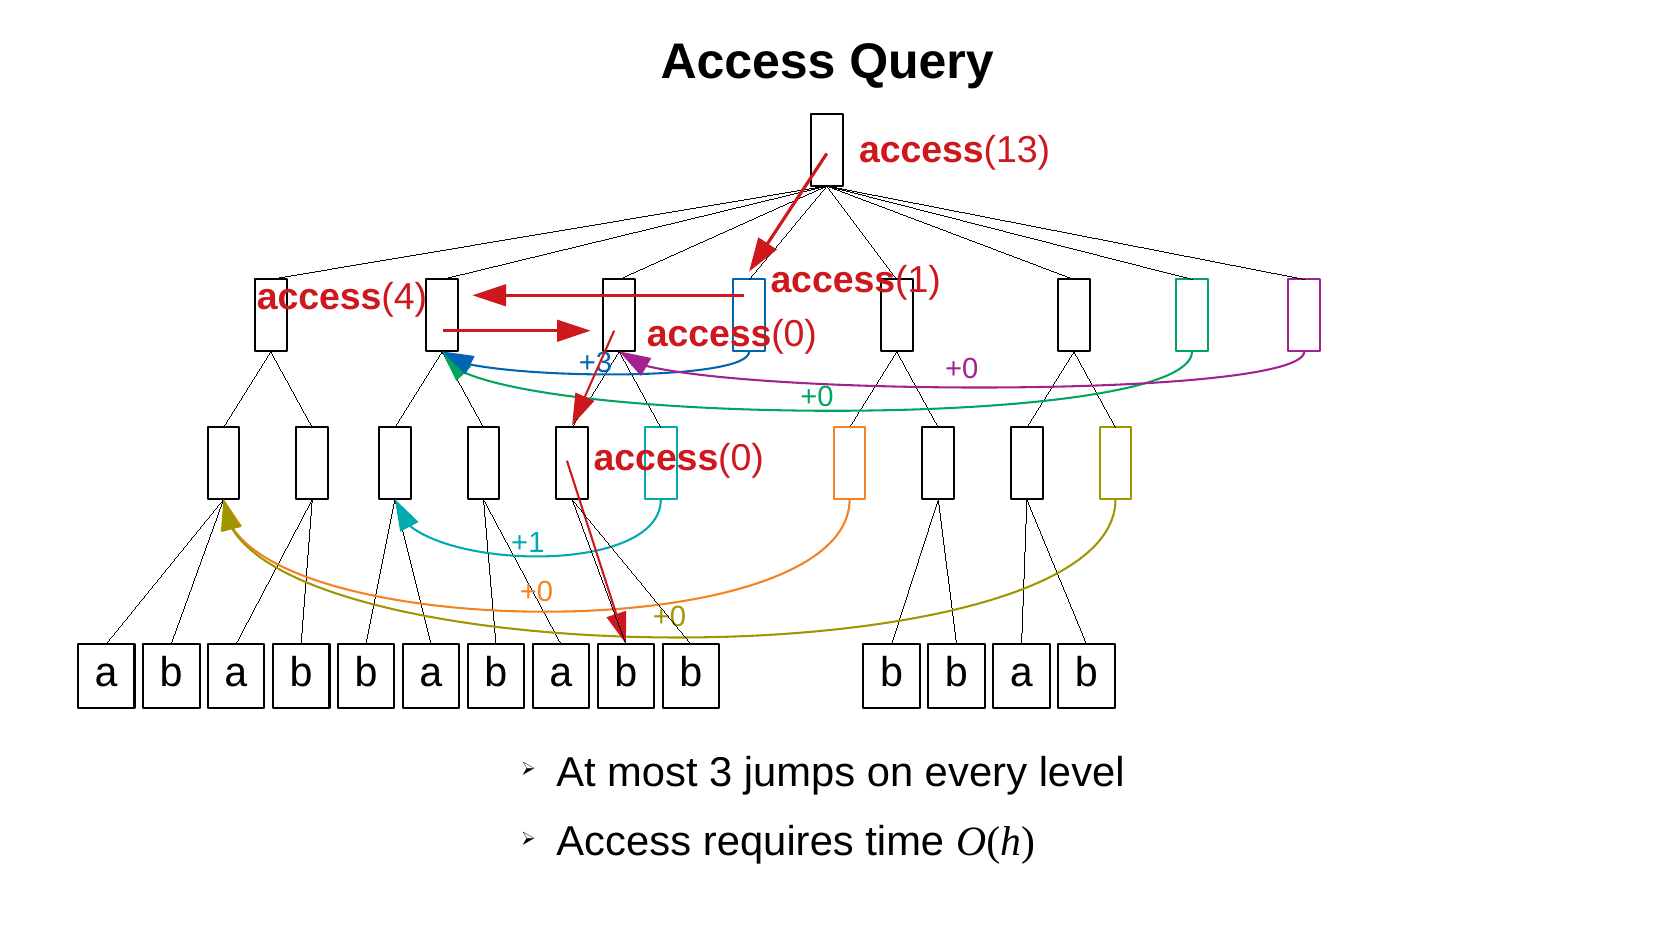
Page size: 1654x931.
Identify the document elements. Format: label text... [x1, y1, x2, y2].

text_box [603, 279, 636, 294]
text_box [1176, 279, 1208, 352]
text_box [922, 427, 955, 500]
text_box access(4) [242, 267, 443, 325]
text_box b [467, 643, 525, 708]
text_box [1058, 279, 1090, 352]
text_box b [863, 643, 921, 708]
text_box b [337, 643, 395, 708]
text_box [556, 427, 578, 500]
text_box a [402, 643, 460, 708]
text_box [603, 297, 636, 352]
text_box Access Query [645, 0, 1009, 125]
text_box b [1058, 643, 1115, 708]
text_box b [142, 643, 200, 708]
text_box [426, 279, 458, 352]
text_box [379, 427, 411, 500]
text_box [296, 427, 329, 500]
text_box b [928, 643, 985, 708]
text_box [810, 113, 843, 186]
text_box At most 3 jumps on every level Access requires time O(h) [506, 717, 1148, 873]
text_box [1099, 427, 1132, 500]
text_box [467, 427, 500, 500]
text_box access(0) [632, 304, 832, 362]
text_box access(13) [844, 100, 1069, 200]
text_box a [532, 643, 590, 708]
text_box [1288, 279, 1321, 352]
text_box [880, 330, 913, 352]
text_box access(1) [755, 230, 957, 330]
text_box b [272, 643, 330, 708]
text_box b [597, 643, 655, 708]
text_box b [662, 643, 720, 708]
text_box [833, 427, 866, 500]
text_box [254, 325, 287, 352]
text_box a [993, 643, 1050, 708]
text_box [1011, 427, 1043, 500]
text_box [733, 279, 755, 304]
text_box [207, 426, 240, 500]
text_box a [77, 643, 135, 708]
text_box access(0) [578, 407, 780, 507]
text_box a [207, 643, 265, 708]
